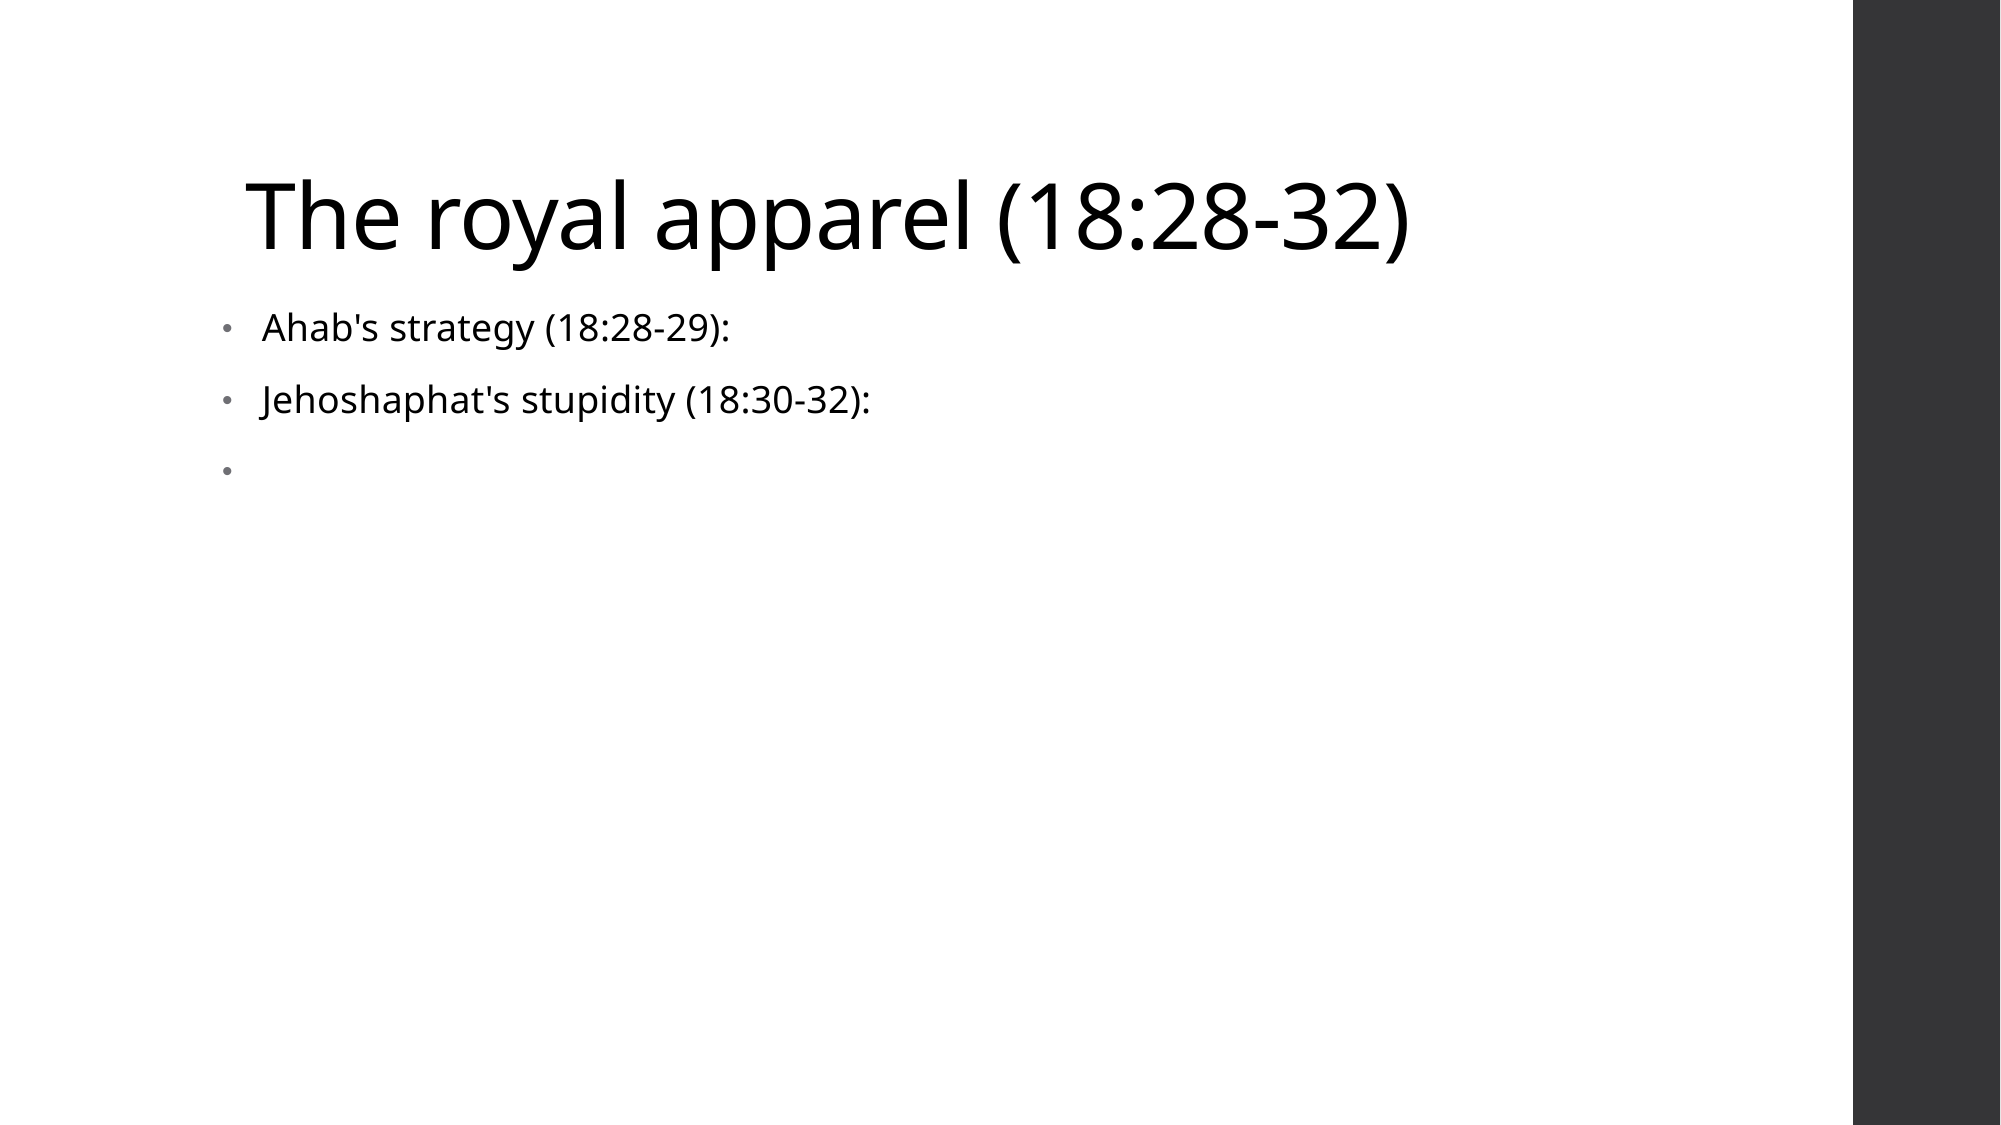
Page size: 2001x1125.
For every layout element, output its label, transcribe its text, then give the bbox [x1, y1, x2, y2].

title The royal apparel (18:28-32) [206, 60, 1797, 278]
list Ahab's strategy (18:28-29): Jehoshaphat's stupidity (18:30-32): [206, 299, 1617, 1014]
